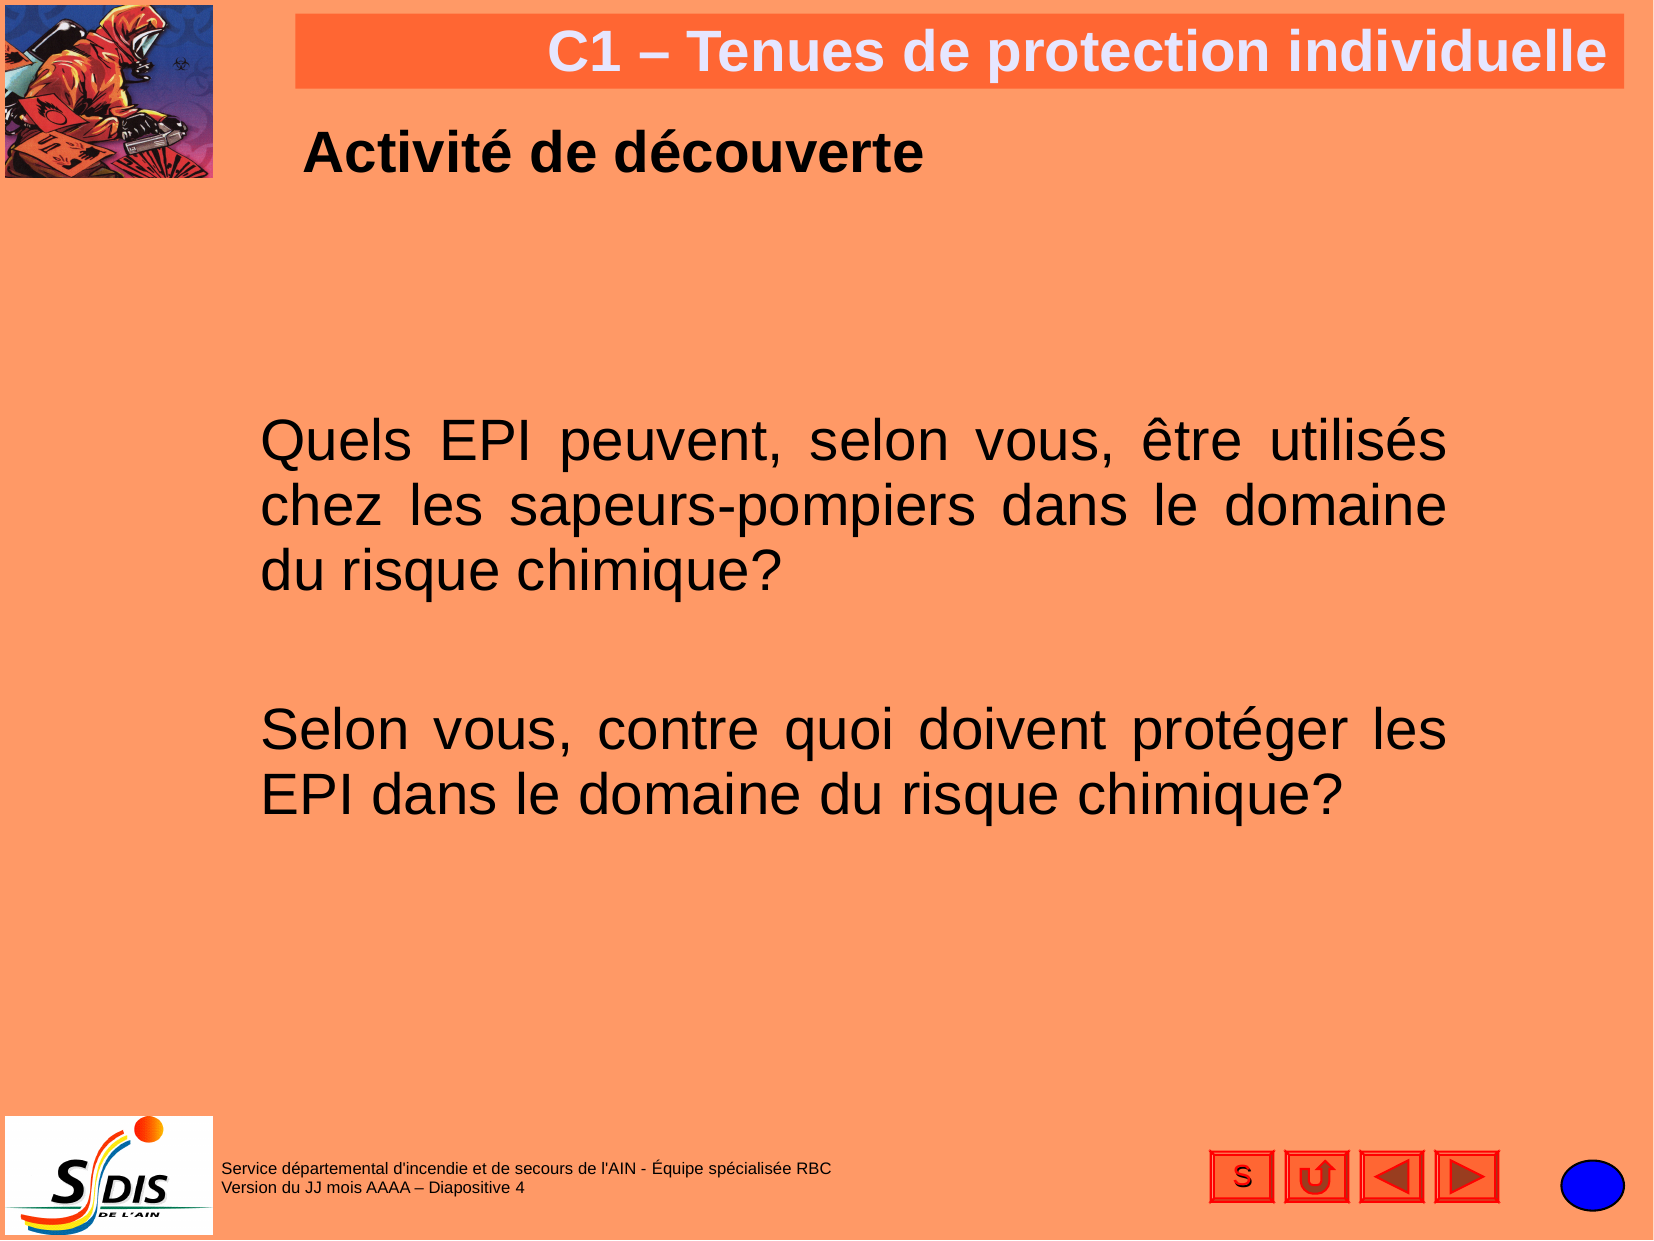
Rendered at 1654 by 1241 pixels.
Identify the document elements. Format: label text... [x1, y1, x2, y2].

picture [5, 1116, 213, 1235]
text_box [1561, 1160, 1625, 1211]
list Quels EPI peuvent, selon vous, être utilisés chez les sapeurs-pompiers dans le domaine du risque chimique? Selon vous, contre quoi doivent protéger les EPI dans le domaine du risque chimique? [189, 399, 1465, 908]
picture [5, 5, 213, 178]
text_box Activité de découverte [287, 112, 941, 193]
text_box C1 – Tenues de protection individuelle [295, 13, 1625, 89]
